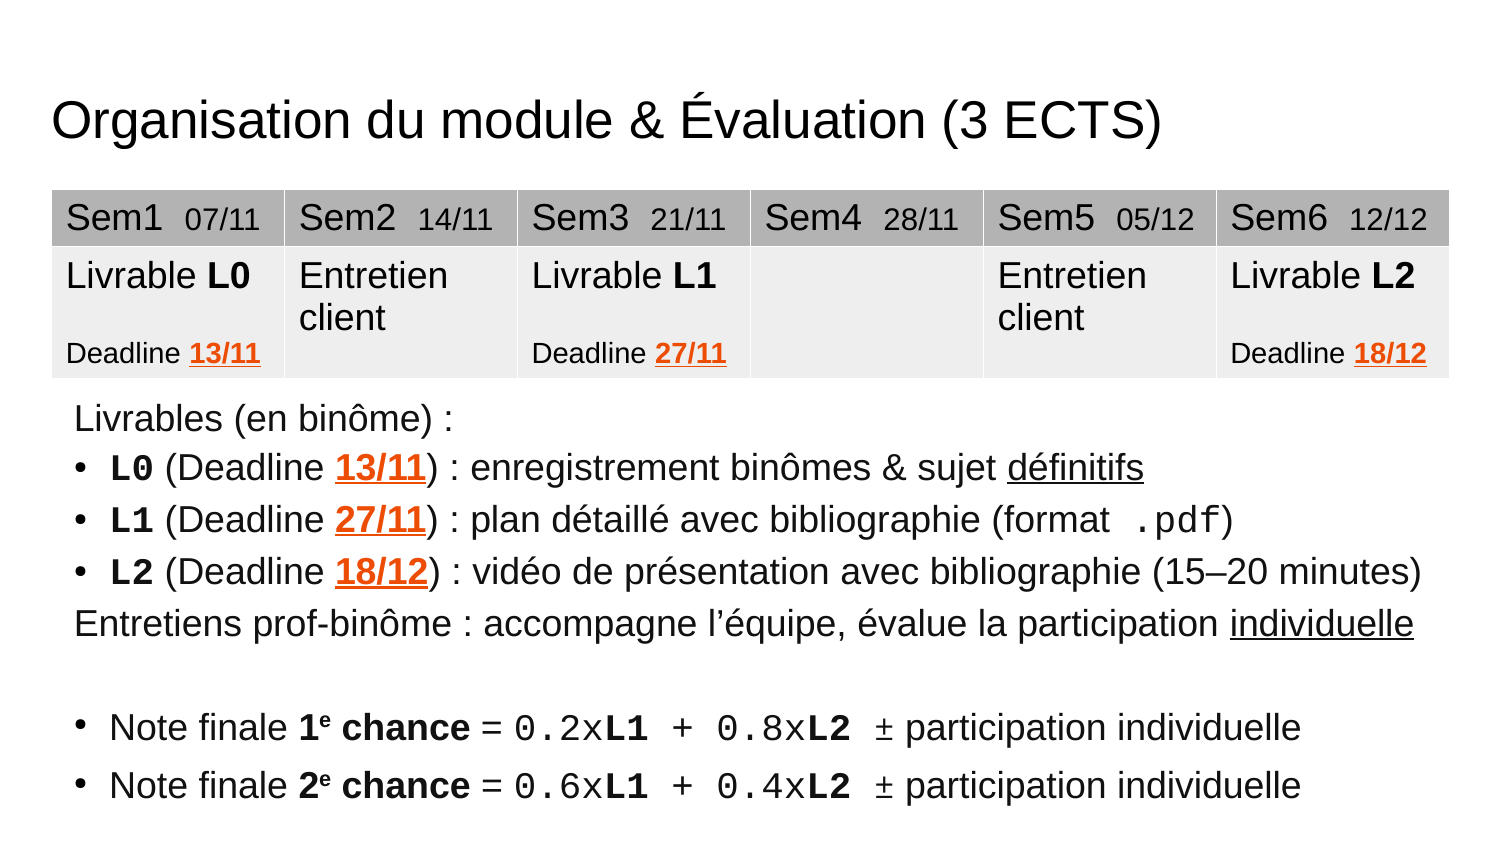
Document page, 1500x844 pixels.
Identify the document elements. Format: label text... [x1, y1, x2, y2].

table_header Sem6 12/12 [1217, 190, 1449, 246]
table_header Sem1 07/11 [52, 190, 284, 246]
table_header Sem2 14/11 [285, 190, 517, 246]
table_cell [751, 247, 983, 378]
table_cell Livrable L0 Deadline 13/11 [52, 247, 284, 378]
text_box Livrables (en binôme) : L0 (Deadline 13/11) : enregistrement binômes & sujet définitifs L1 (Deadline 27/11) : plan détaillé avec bibliographie (format .pdf) L2 (Deadline 18/12) : vidéo de présentation avec bibliographie (15–20 minutes) Entretiens prof-binôme : accompagne l’équipe, évalue la participation individuelle Note finale 1e chance = 0.2xL1 + 0.8xL2 ± participation individuelle Note finale 2e chance = 0.6xL1 + 0.4xL2 ± participation individuelle [59, 383, 1447, 804]
title Organisation du module & Évaluation (3 ECTS) [51, 72, 1449, 167]
table_cell Livrable L1 Deadline 27/11 [518, 247, 750, 378]
table_cell Livrable L2 Deadline 18/12 [1217, 247, 1449, 378]
table_cell Entretien client [984, 247, 1216, 378]
table_cell Entretien client [285, 247, 517, 378]
table_header Sem3 21/11 [518, 190, 750, 246]
table_header Sem5 05/12 [984, 190, 1216, 246]
table_header Sem4 28/11 [751, 190, 983, 246]
